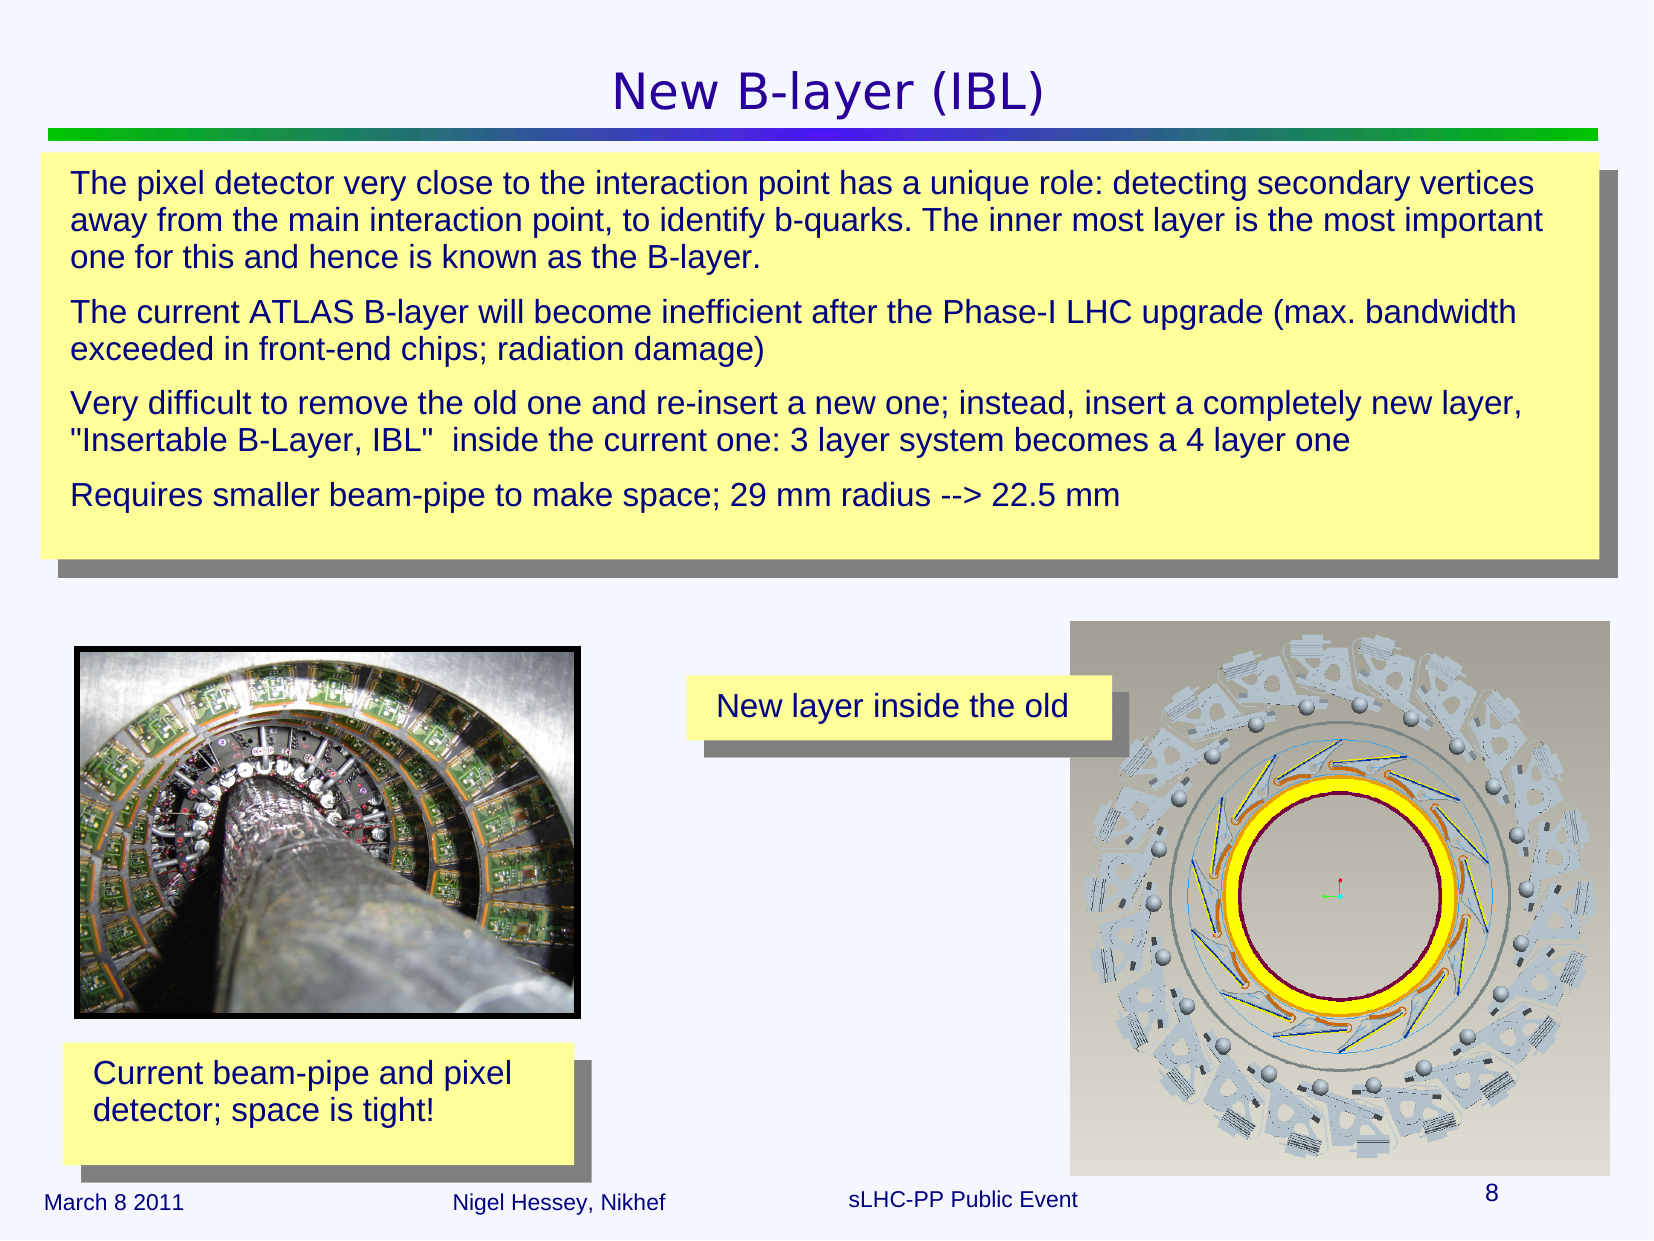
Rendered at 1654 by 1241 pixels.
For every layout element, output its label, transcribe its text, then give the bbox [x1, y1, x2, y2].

title New B-layer (IBL) [95, 37, 1563, 146]
picture [1563, 128, 1598, 141]
text_box Current beam-pipe and pixel detector; space is tight! [63, 1042, 575, 1166]
text_box The pixel detector very close to the interaction point has a unique role: detecting secondary vertices away from the main interaction point, to identify b-quarks. The inner most layer is the most important one for this and hence is known as the B-layer. The current ATLAS B-layer will become inefficient after the Phase-I LHC upgrade (max. bandwidth exceeded in front-end chips; radiation damage) Very difficult to remove the old one and re-insert a new one; instead, insert a completely new layer, "Insertable B-Layer, IBL" inside the current one: 3 layer system becomes a 4 layer one Requires smaller beam-pipe to make space; 29 mm radius --> 22.5 mm [40, 152, 1600, 560]
text_box New layer inside the old [686, 675, 1113, 741]
picture [1070, 621, 1610, 1176]
picture [80, 652, 575, 1014]
picture [48, 128, 95, 141]
